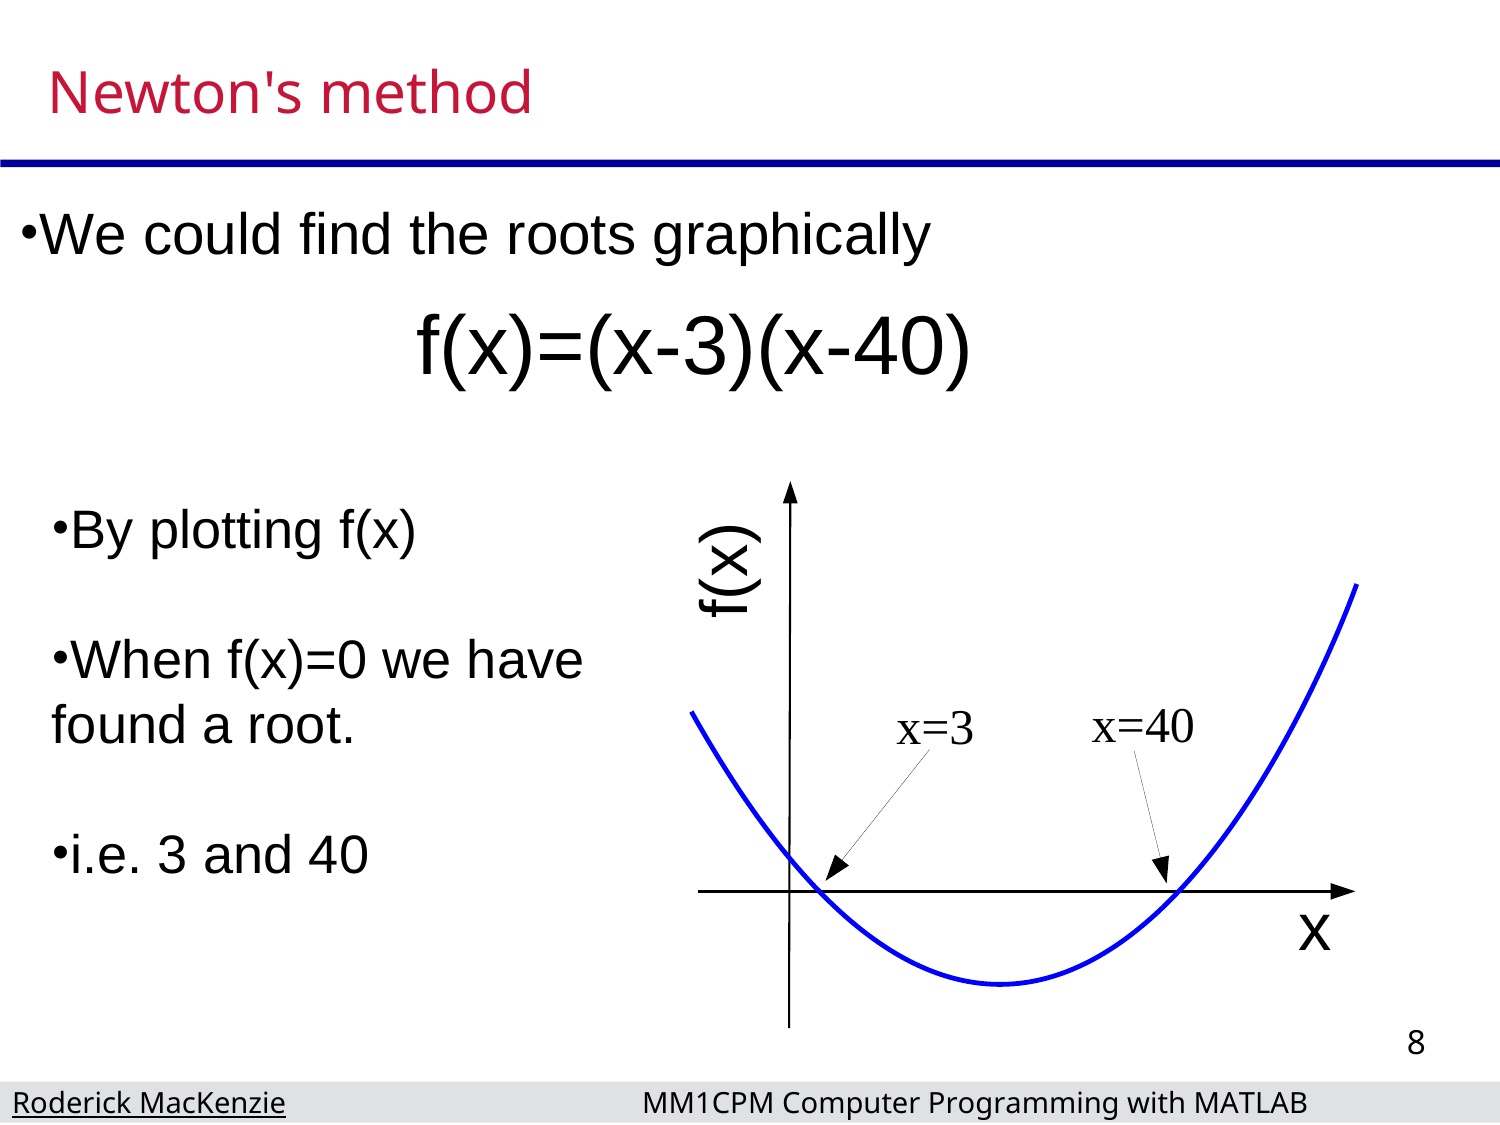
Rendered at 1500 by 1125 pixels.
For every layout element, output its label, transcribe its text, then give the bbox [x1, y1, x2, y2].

text_box We could find the roots graphically [4, 189, 1410, 275]
text_box x=3 [881, 686, 998, 882]
text_box By plotting f(x) When f(x)=0 we have found a root. i.e. 3 and 40 [37, 487, 674, 892]
text_box f(x)=(x-3)(x-40) [401, 283, 1023, 402]
title Newton's method [33, 37, 1271, 145]
text_box x=40 [1076, 684, 1217, 820]
text_box f(x) [673, 469, 849, 657]
text_box <number> [1392, 1013, 1500, 1084]
text_box x [1260, 875, 1357, 971]
